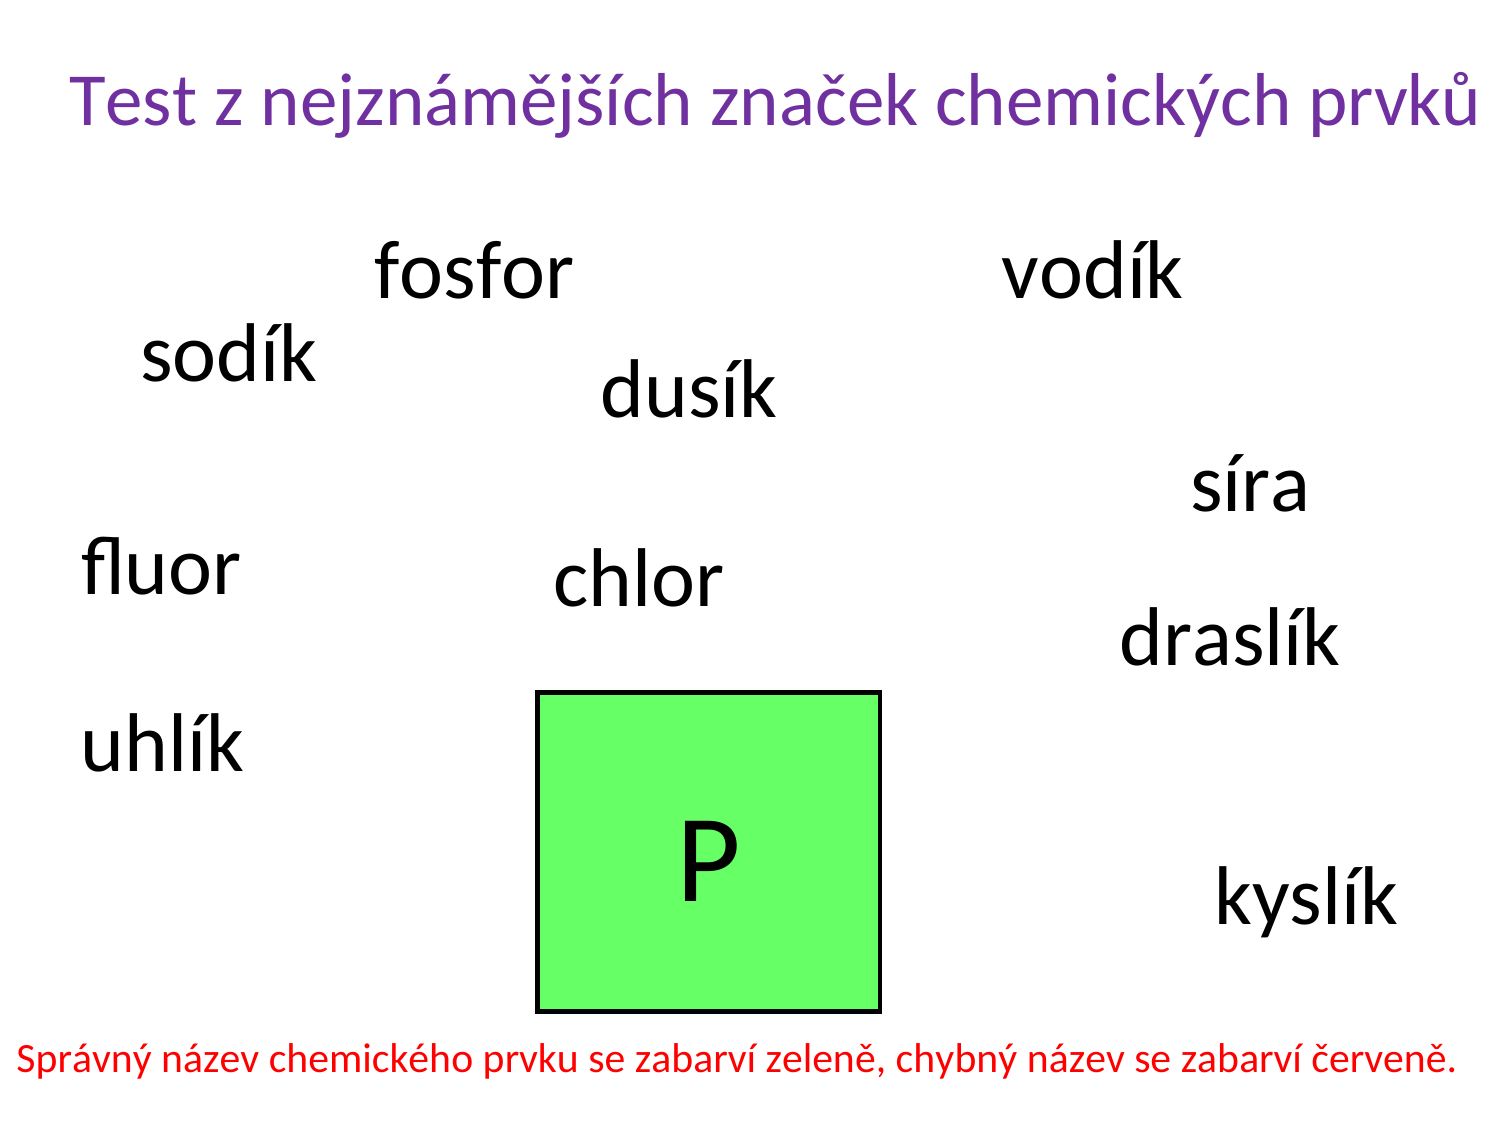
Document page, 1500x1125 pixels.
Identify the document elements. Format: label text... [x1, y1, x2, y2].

text_box Test z nejznámějších značek chemických prvků [54, 42, 1498, 239]
text_box P [537, 692, 880, 1012]
text_box fosfor [359, 208, 590, 324]
text_box kyslík [1199, 834, 1414, 950]
text_box fluor [66, 503, 257, 619]
text_box síra [1175, 420, 1326, 537]
text_box chlor [538, 515, 740, 631]
text_box sodík [125, 290, 332, 407]
text_box vodík [987, 208, 1199, 324]
text_box uhlík [66, 680, 259, 797]
text_box draslík [1105, 574, 1356, 690]
text_box dusík [585, 326, 793, 442]
text_box Správný název chemického prvku se zabarví zeleně, chybný název se zabarví červeně. [1, 1023, 1474, 1089]
